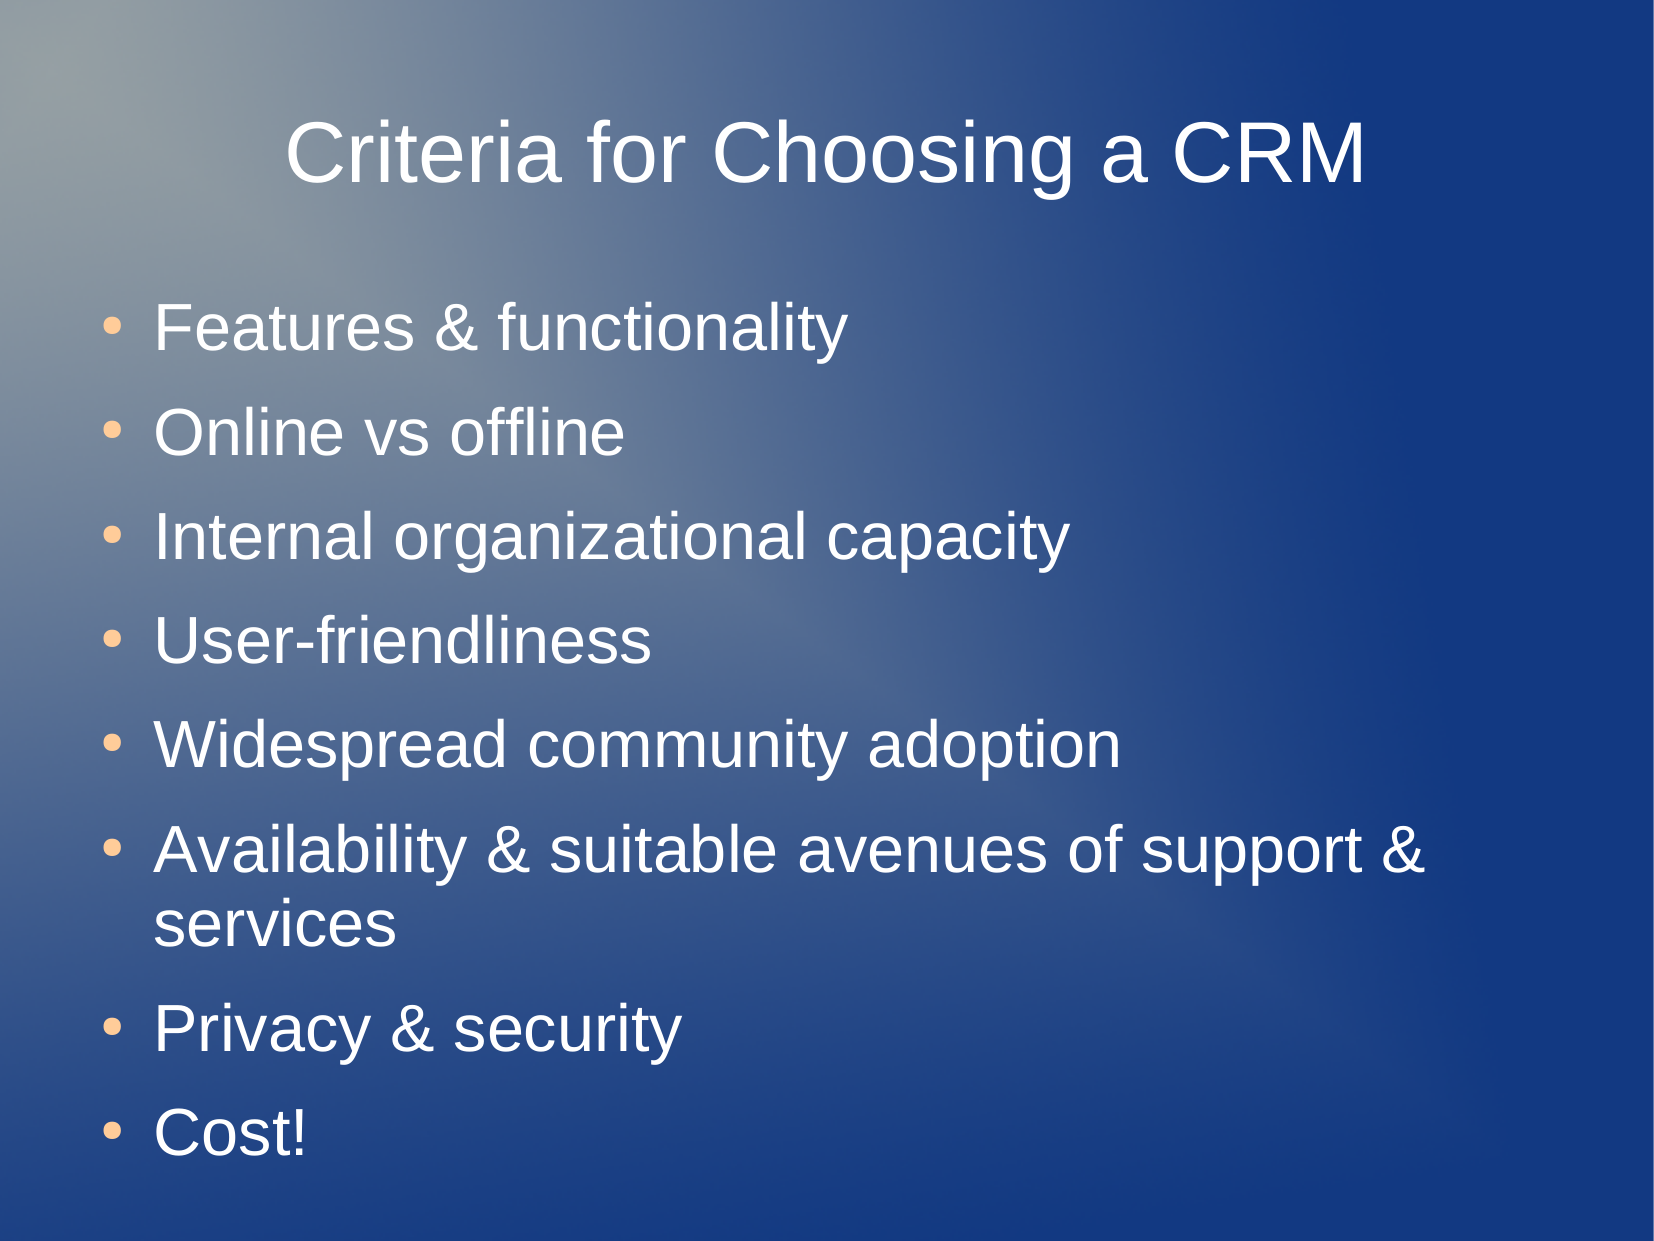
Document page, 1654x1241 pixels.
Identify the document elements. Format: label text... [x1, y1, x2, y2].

title Criteria for Choosing a CRM [82, 49, 1571, 257]
picture [0, 0, 1654, 1241]
list Features & functionality Online vs offline Internal organizational capacity User-friendliness Widespread community adoption Availability & suitable avenues of support & services Privacy & security Cost! [82, 290, 1571, 1170]
